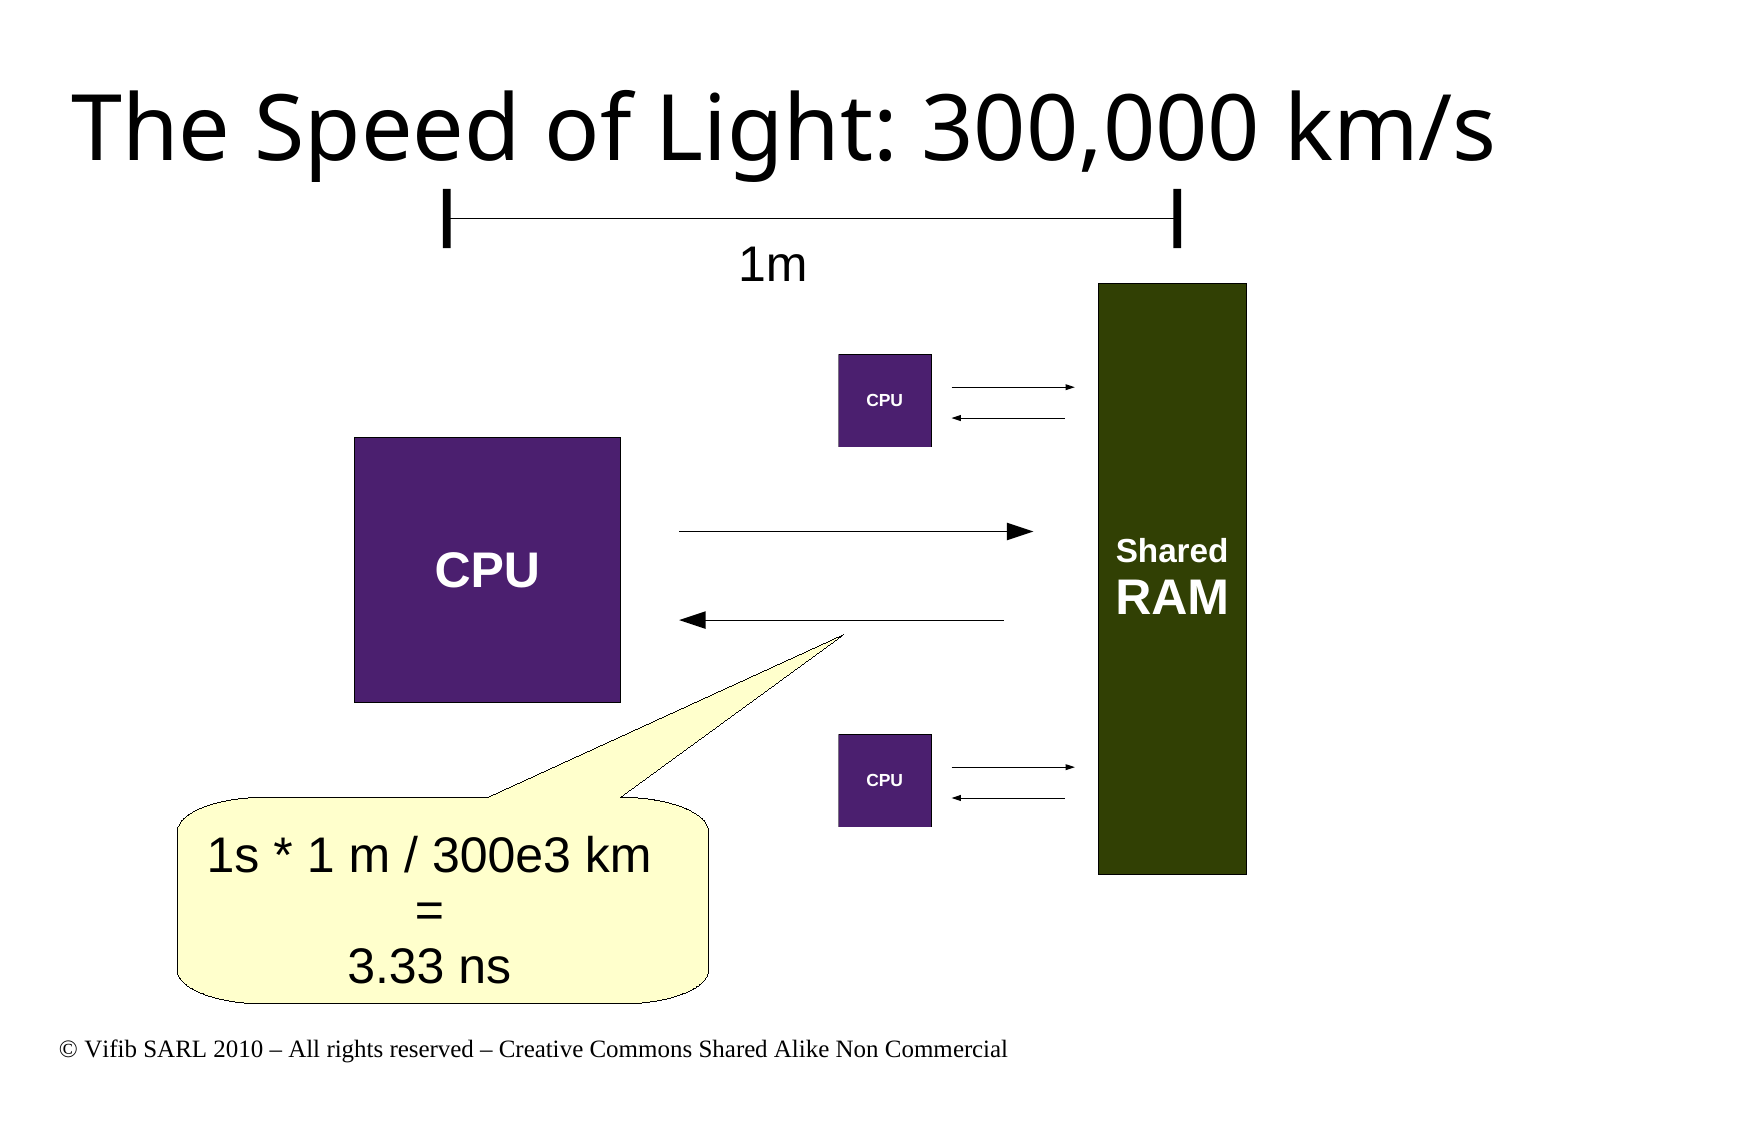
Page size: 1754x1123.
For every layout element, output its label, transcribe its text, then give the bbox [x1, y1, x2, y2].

text_box [177, 634, 844, 1004]
text_box 1m [738, 236, 809, 293]
picture [838, 734, 1075, 827]
text_box 1s * 1 m / 300e3 km = 3.33 ns [206, 826, 654, 995]
title The Speed of Light: 300,000 km/s [71, 63, 1707, 187]
picture [838, 354, 1075, 447]
text_box CPU [354, 437, 621, 703]
text_box Shared RAM [1098, 283, 1247, 875]
